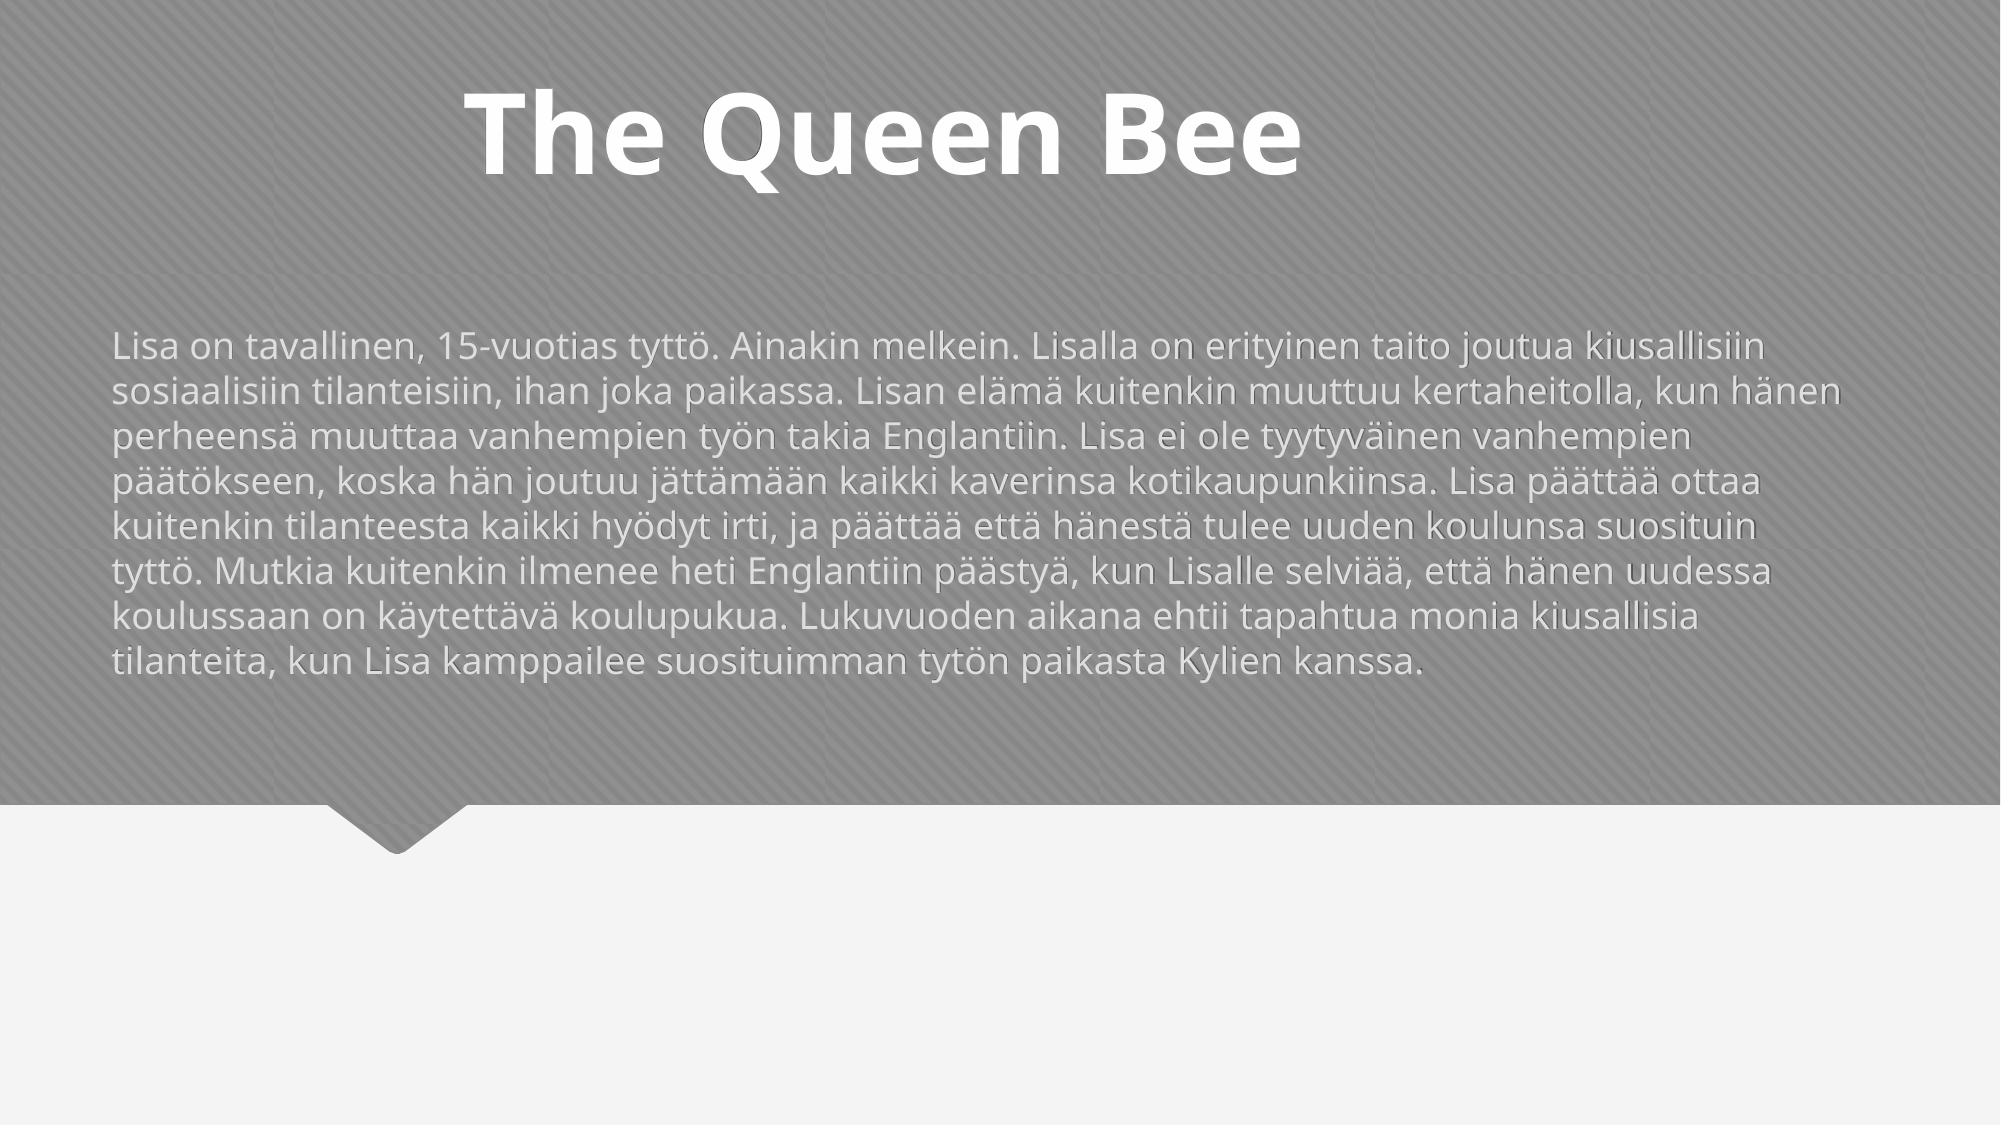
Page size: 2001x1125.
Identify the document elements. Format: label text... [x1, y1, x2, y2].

subtitle Lisa on tavallinen, 15-vuotias tyttö. Ainakin melkein. Lisalla on erityinen taito joutua kiusallisiin sosiaalisiin tilanteisiin, ihan joka paikassa. Lisan elämä kuitenkin muuttuu kertaheitolla, kun hänen perheensä muuttaa vanhempien työn takia Englantiin. Lisa ei ole tyytyväinen vanhempien päätökseen, koska hän joutuu jättämään kaikki kaverinsa kotikaupunkiinsa. Lisa päättää ottaa kuitenkin tilanteesta kaikki hyödyt irti, ja päättää että hänestä tulee uuden koulunsa suosituin tyttö. Mutkia kuitenkin ilmenee heti Englantiin päästyä, kun Lisalle selviää, että hänen uudessa koulussaan on käytettävä koulupukua. Lukuvuoden aikana ehtii tapahtua monia kiusallisia tilanteita, kun Lisa kamppailee suosituimman tytön paikasta Kylien kanssa. [96, 314, 1868, 980]
title The Queen Bee [96, 0, 1868, 205]
